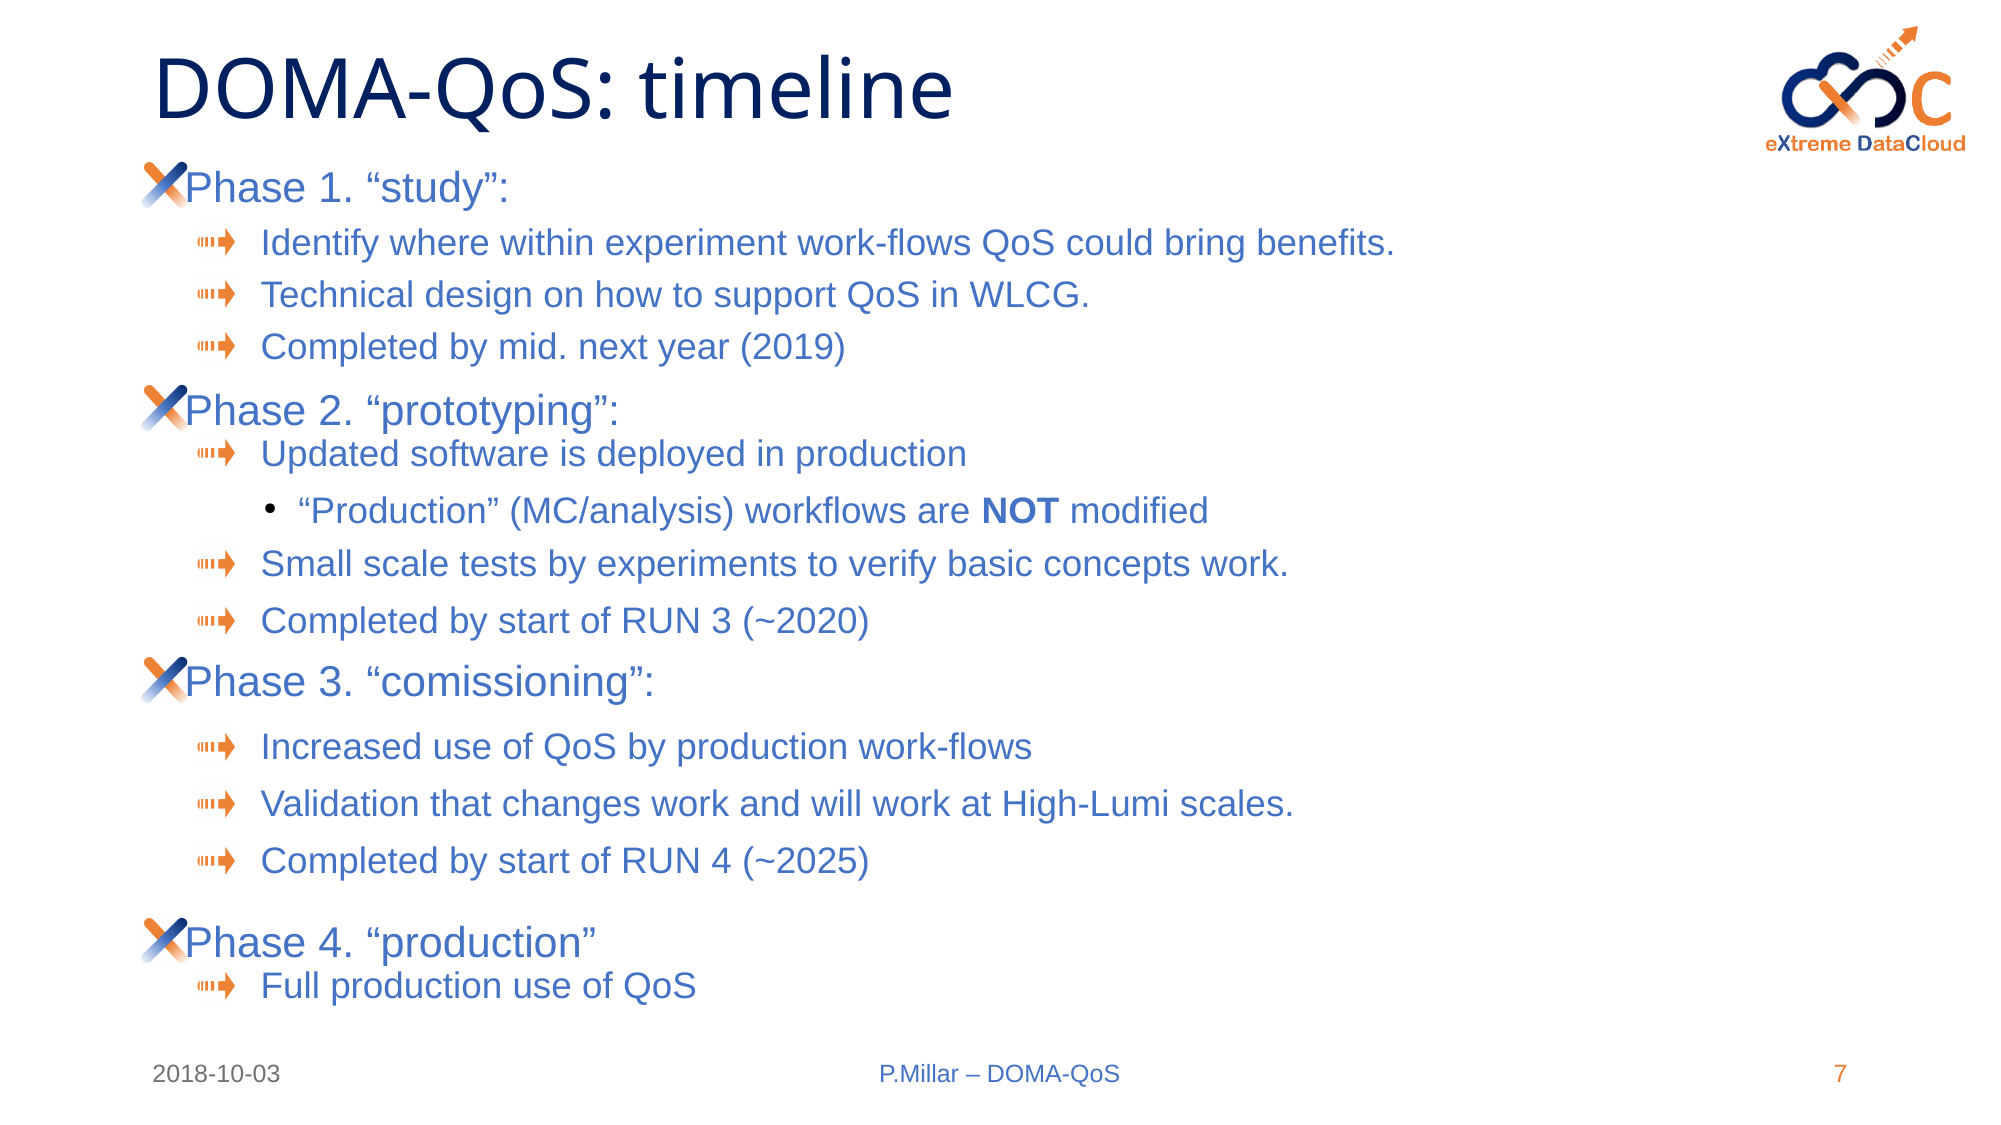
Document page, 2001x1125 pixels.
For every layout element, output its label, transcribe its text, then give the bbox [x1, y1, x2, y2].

title DOMA-QoS: timeline [137, 18, 1777, 151]
list Phase 1. “study”: Identify where within experiment work-flows QoS could bring benefits. Technical design on how to support QoS in WLCG. Completed by mid. next year (2019) Phase 2. “prototyping”: Updated software is deployed in production “Production” (MC/analysis) workflows are NOT modified Small scale tests by experiments to verify basic concepts work. Completed by start of RUN 3 (~2020) Phase 3. “comissioning”: Increased use of QoS by production work-flows Validation that changes work and will work at High-Lumi scales. Completed by start of RUN 4 (~2025) Phase 4. “production” Full production use of QoS [126, 151, 1905, 1017]
footer P.Millar – DOMA-QoS [662, 1042, 1338, 1103]
slide_number <number> [1412, 1042, 1863, 1103]
picture [1777, 18, 1985, 170]
slide_number 2018-10-03 [137, 1042, 588, 1103]
